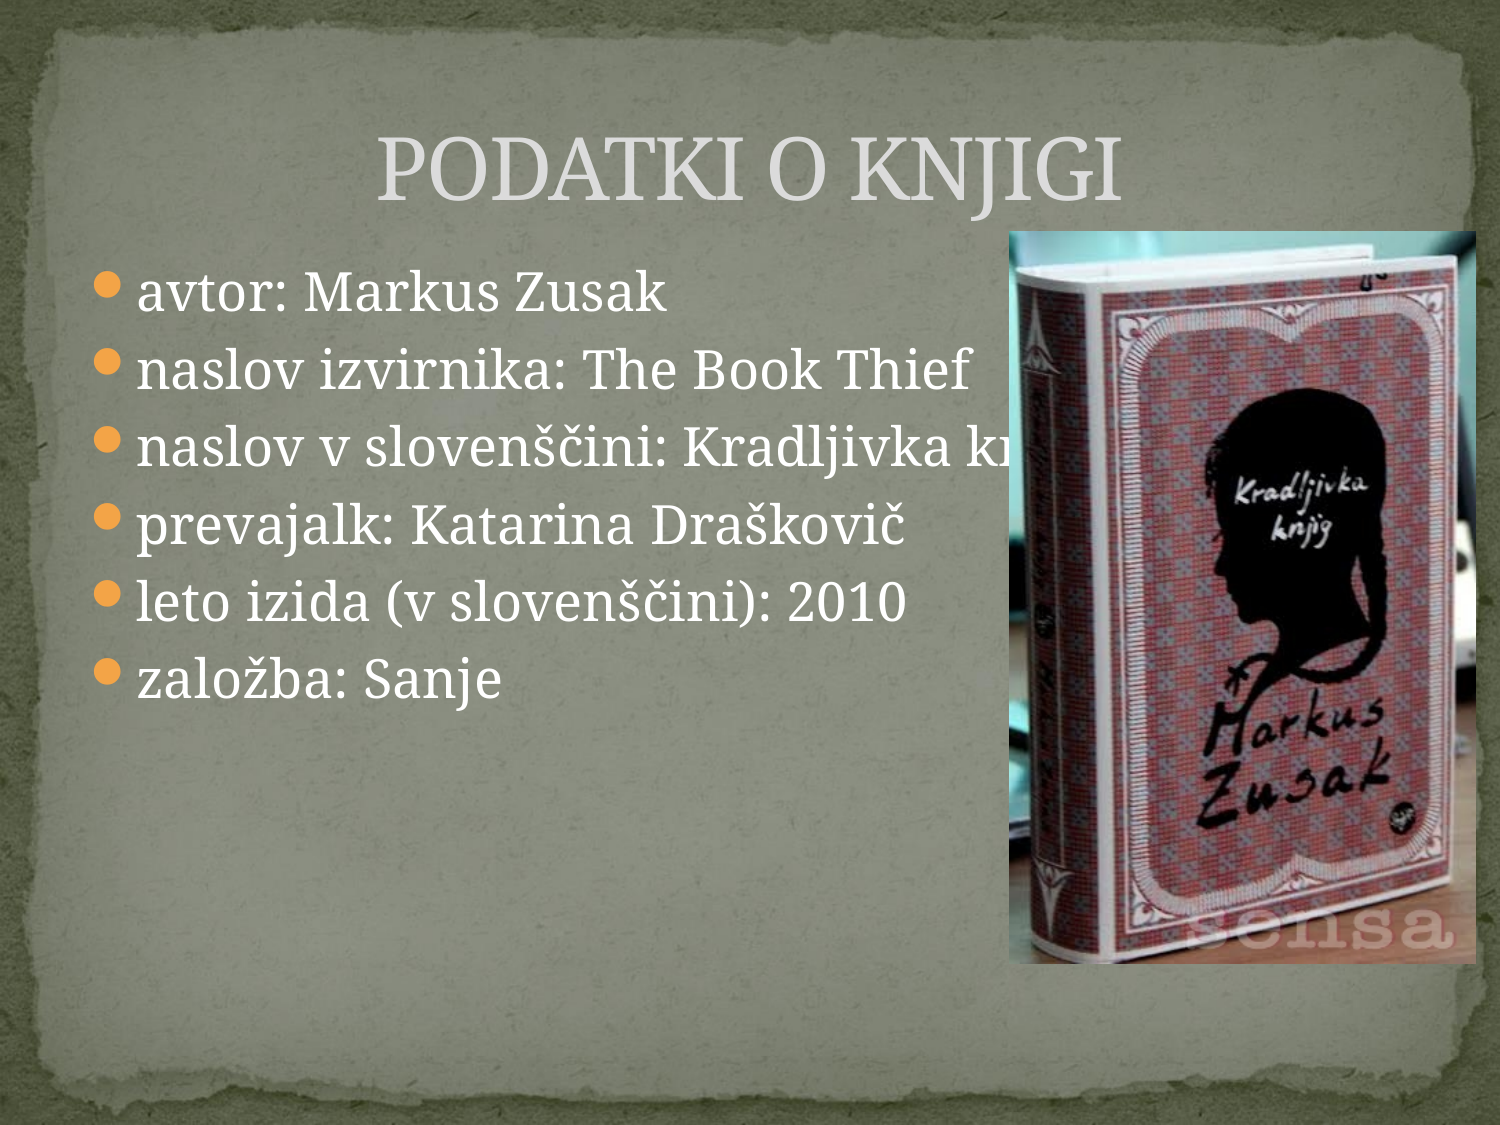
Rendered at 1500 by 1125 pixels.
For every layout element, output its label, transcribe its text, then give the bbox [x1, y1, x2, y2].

picture [0, 0, 1500, 1125]
title PODATKI O KNJIGI [75, 24, 1425, 225]
list avtor: Markus Zusak naslov izvirnika: The Book Thief naslov v slovenščini: Kradljivka knjig prevajalk: Katarina Draškovič leto izida (v slovenščini): 2010 založba: Sanje [75, 249, 1425, 1000]
